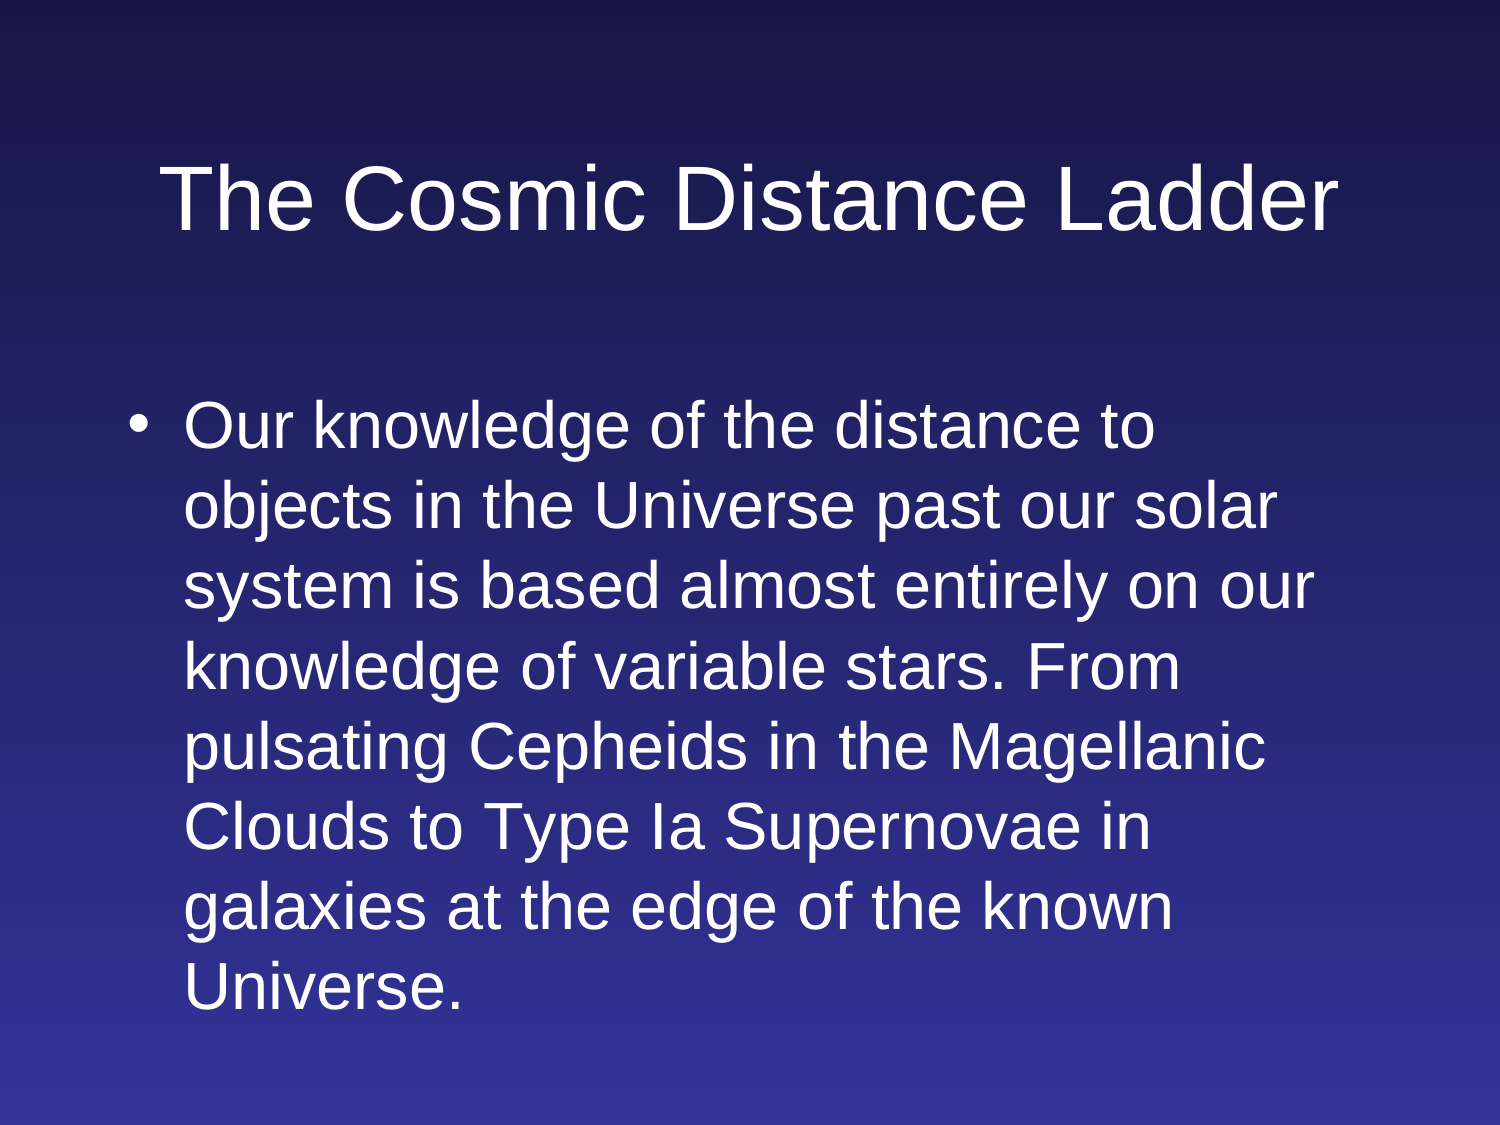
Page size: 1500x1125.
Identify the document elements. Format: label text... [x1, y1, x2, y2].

list Our knowledge of the distance to objects in the Universe past our solar system is based almost entirely on our knowledge of variable stars. From pulsating Cepheids in the Magellanic Clouds to Type Ia Supernovae in galaxies at the edge of the known Universe. [112, 277, 1388, 1041]
title The Cosmic Distance Ladder [112, 99, 1388, 277]
